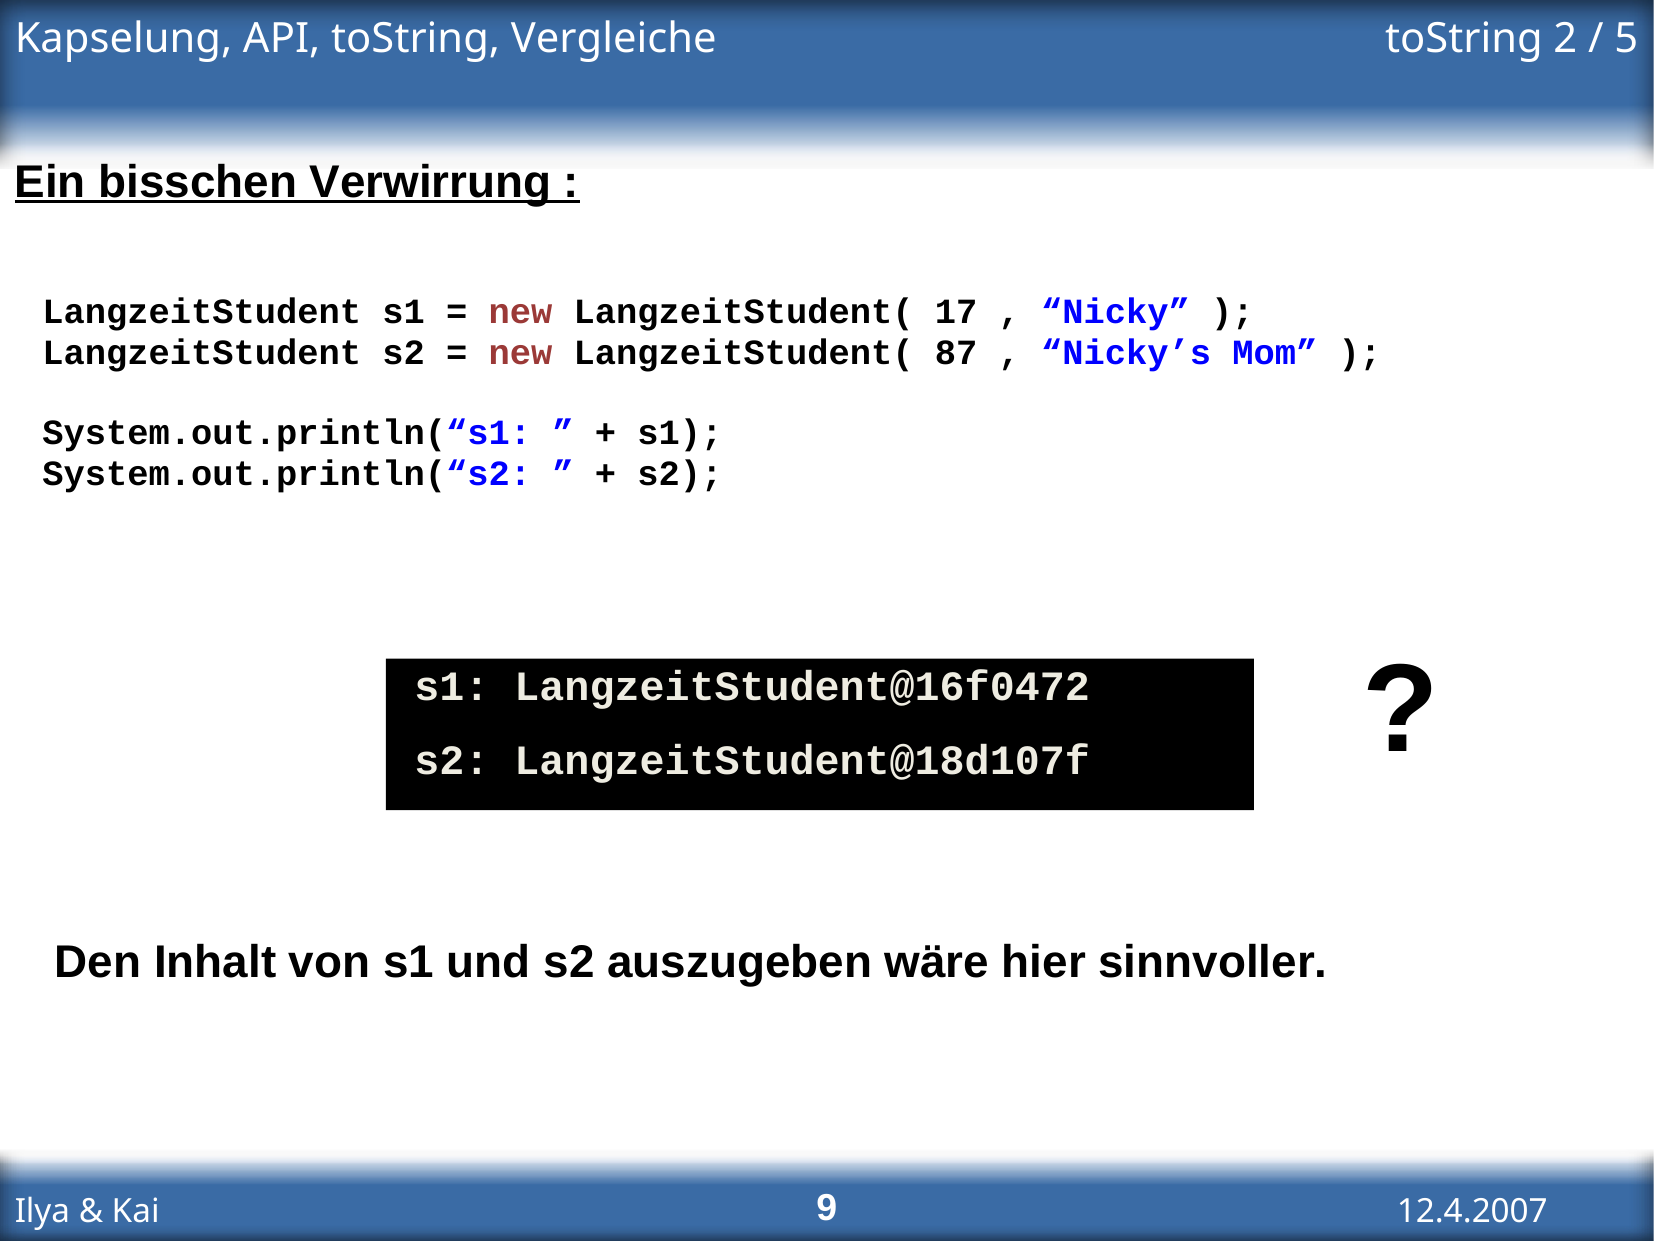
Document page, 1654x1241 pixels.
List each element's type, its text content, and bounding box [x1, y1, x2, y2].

picture [0, 0, 1654, 148]
picture [0, 1149, 1654, 1241]
text_box Ein bisschen Verwirrung : [0, 148, 1654, 216]
text_box ? [1348, 631, 1454, 787]
text_box s1: LangzeitStudent@16f0472 s2: LangzeitStudent@18d107f [399, 658, 1296, 795]
text_box [385, 658, 1254, 811]
text_box Den Inhalt von s1 und s2 auszugeben wäre hier sinnvoller. [27, 928, 1626, 996]
text_box LangzeitStudent s1 = new LangzeitStudent( 17 , “Nicky” ); LangzeitStudent s2 = new LangzeitStudent( 87 , “Nicky’s Mom” ); System.out.println(“s1: ” + s1); System.out.println(“s2: ” + s2); [27, 286, 1630, 504]
text_box toString 2 / 5 [1226, 0, 1654, 73]
